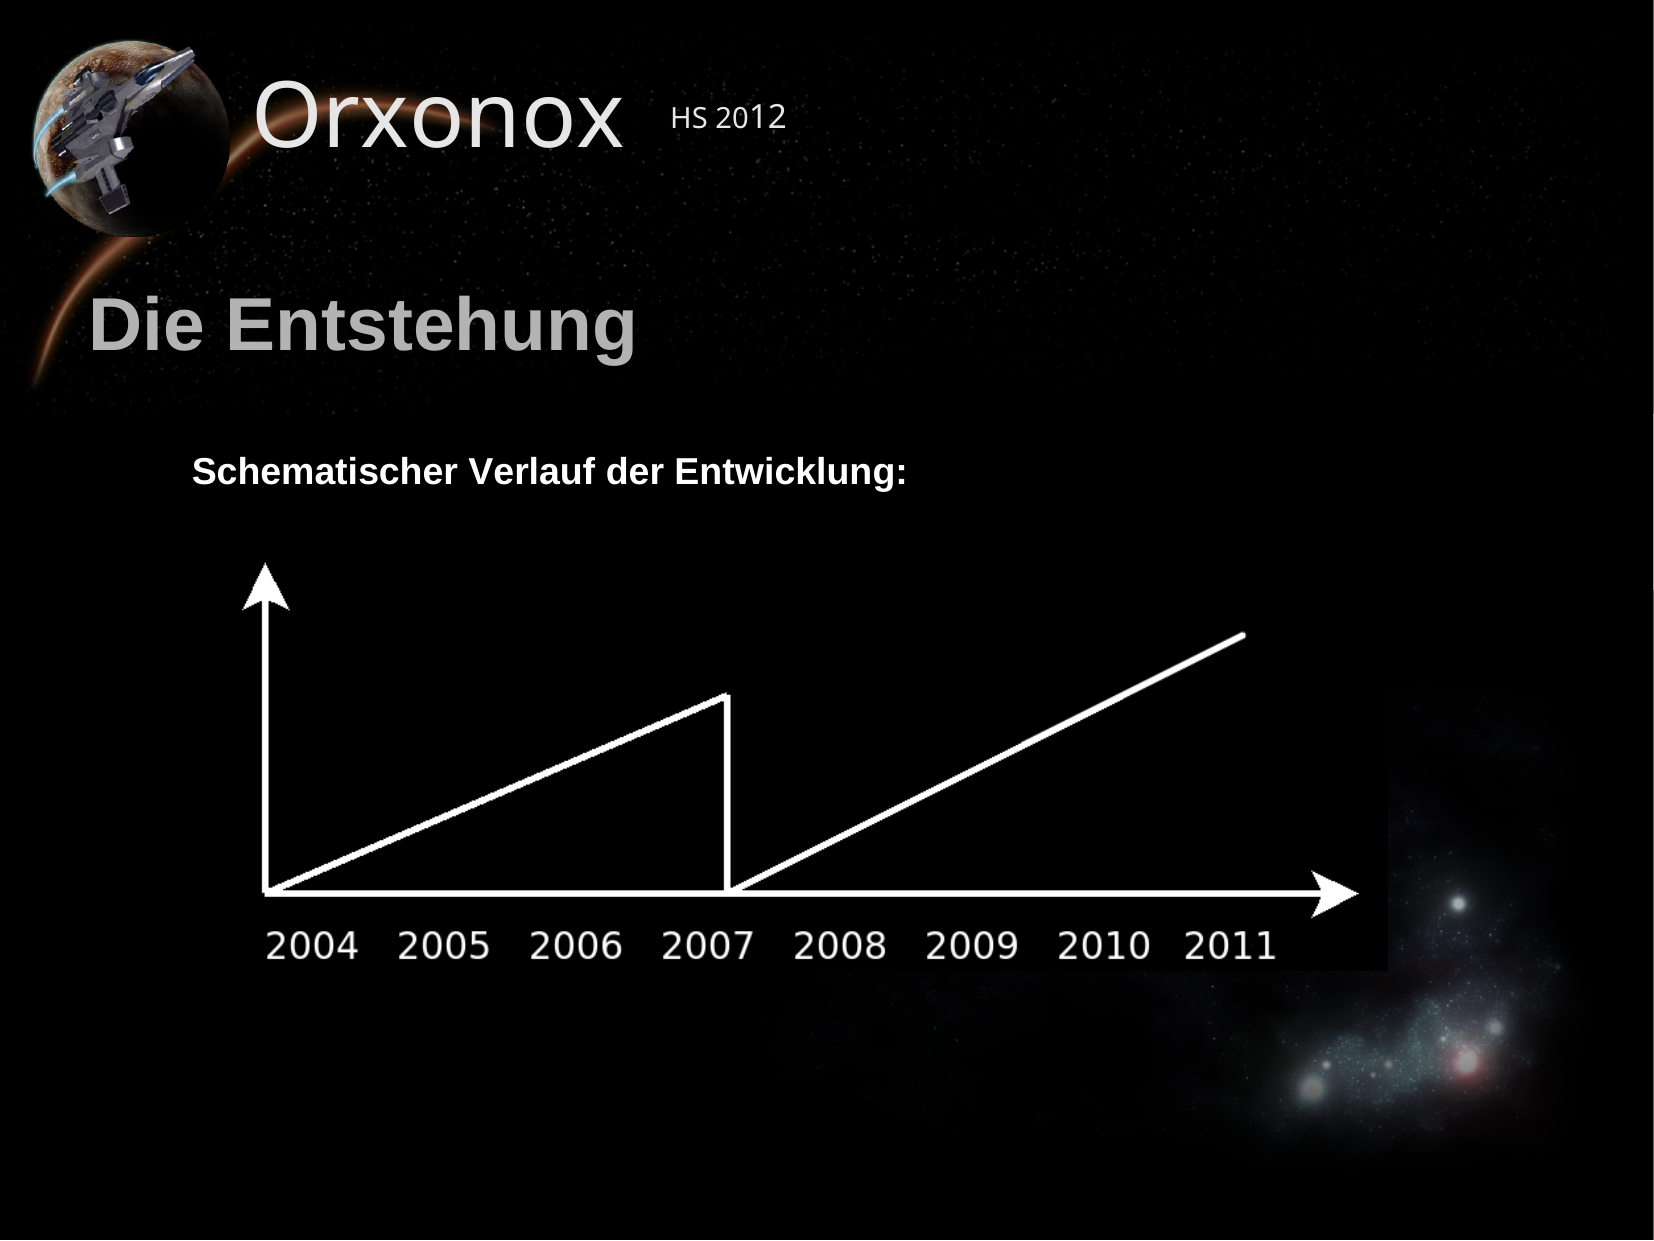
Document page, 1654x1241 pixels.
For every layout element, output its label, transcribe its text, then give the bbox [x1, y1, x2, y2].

title Die Entstehung [88, 273, 1577, 377]
text_box Schematischer Verlauf der Entwicklung: [177, 442, 1329, 542]
picture [0, 0, 1654, 521]
picture [241, 555, 1654, 1240]
